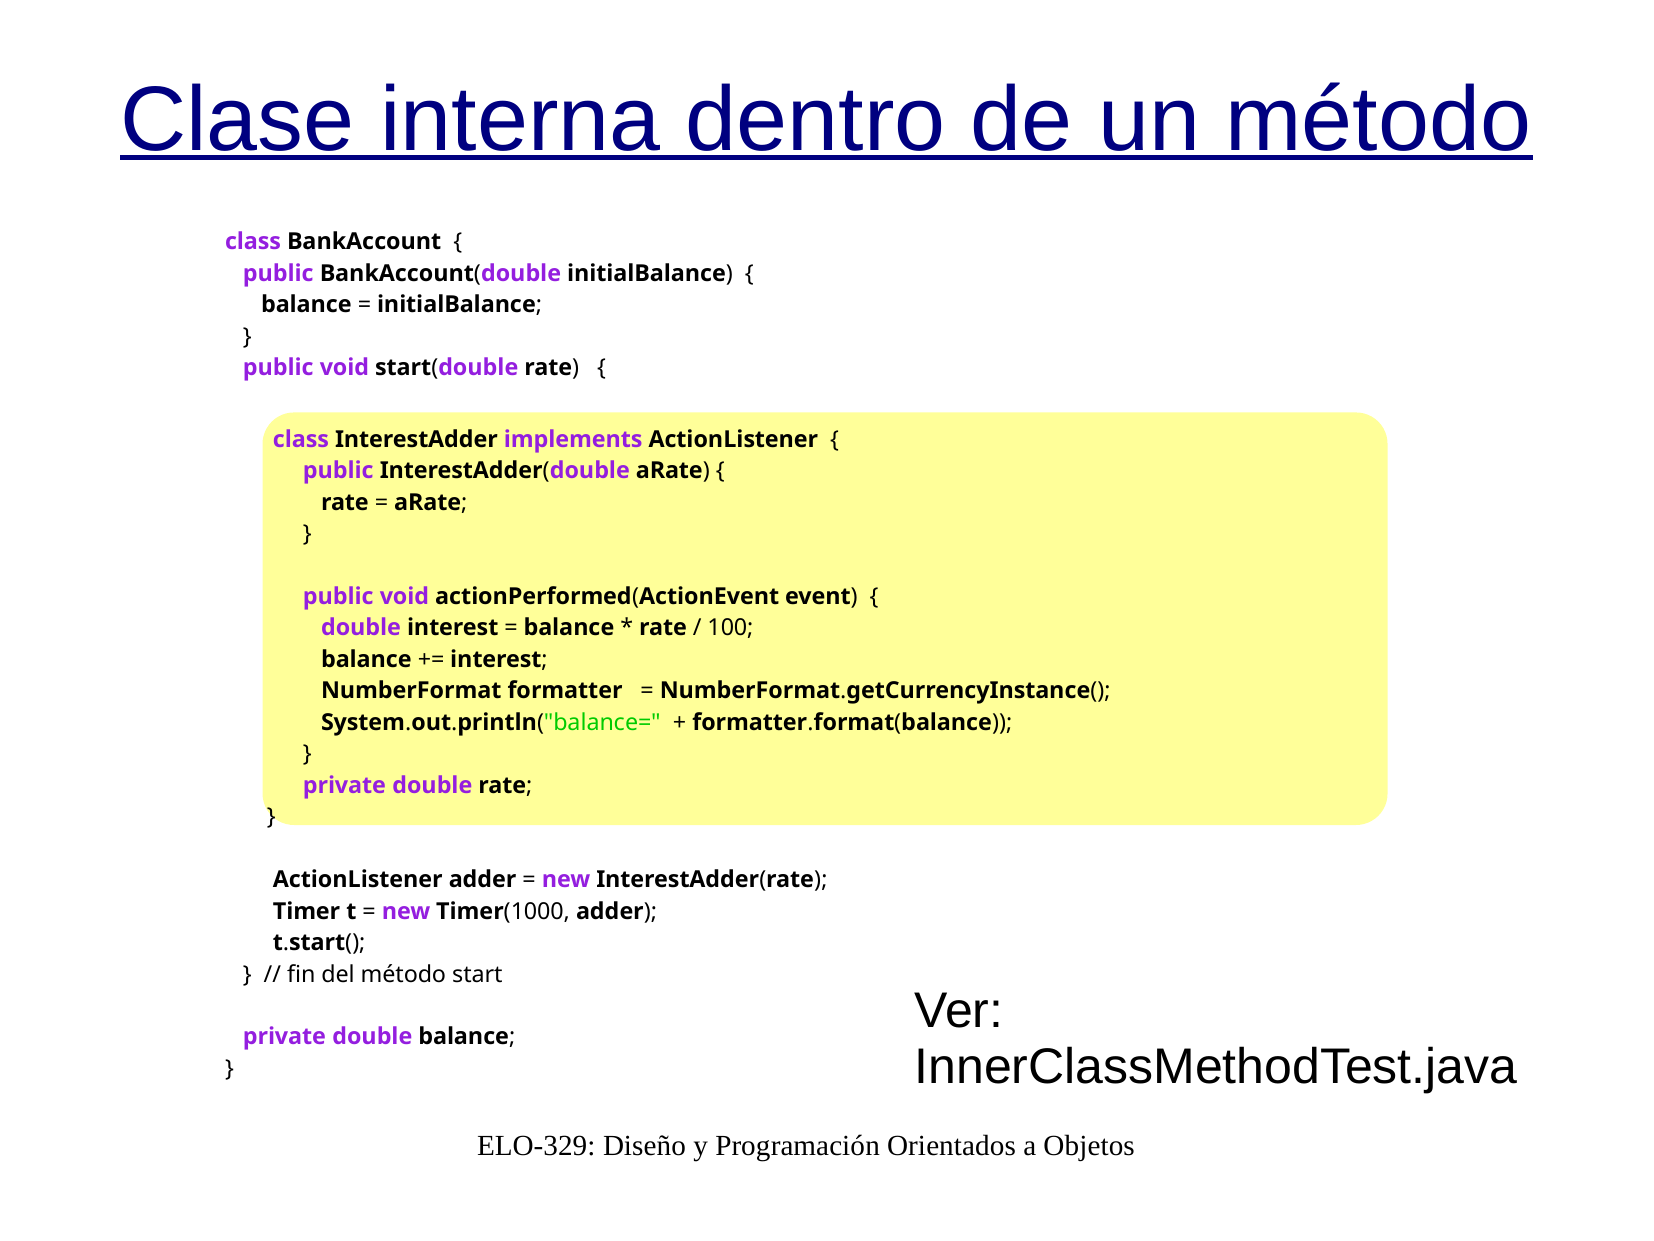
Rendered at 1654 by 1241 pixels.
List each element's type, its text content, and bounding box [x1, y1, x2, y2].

text_box Ver: InnerClassMethodTest.java [900, 975, 1613, 1114]
list class BankAccount { public BankAccount(double initialBalance) { balance = initialBalance; } public void start(double rate) { class InterestAdder implements ActionListener { public InterestAdder(double aRate) { rate = aRate; } public void actionPerformed(ActionEvent event) { double interest = balance * rate / 100; balance += interest; NumberFormat formatter = NumberFormat.getCurrencyInstance(); System.out.println("balance=" + formatter.format(balance)); } private double rate; } ActionListener adder = new InterestAdder(rate); Timer t = new Timer(1000, adder); t.start(); } // fin del método start private double balance; } [225, 225, 1571, 1126]
title Clase interna dentro de un método [82, 49, 1571, 188]
